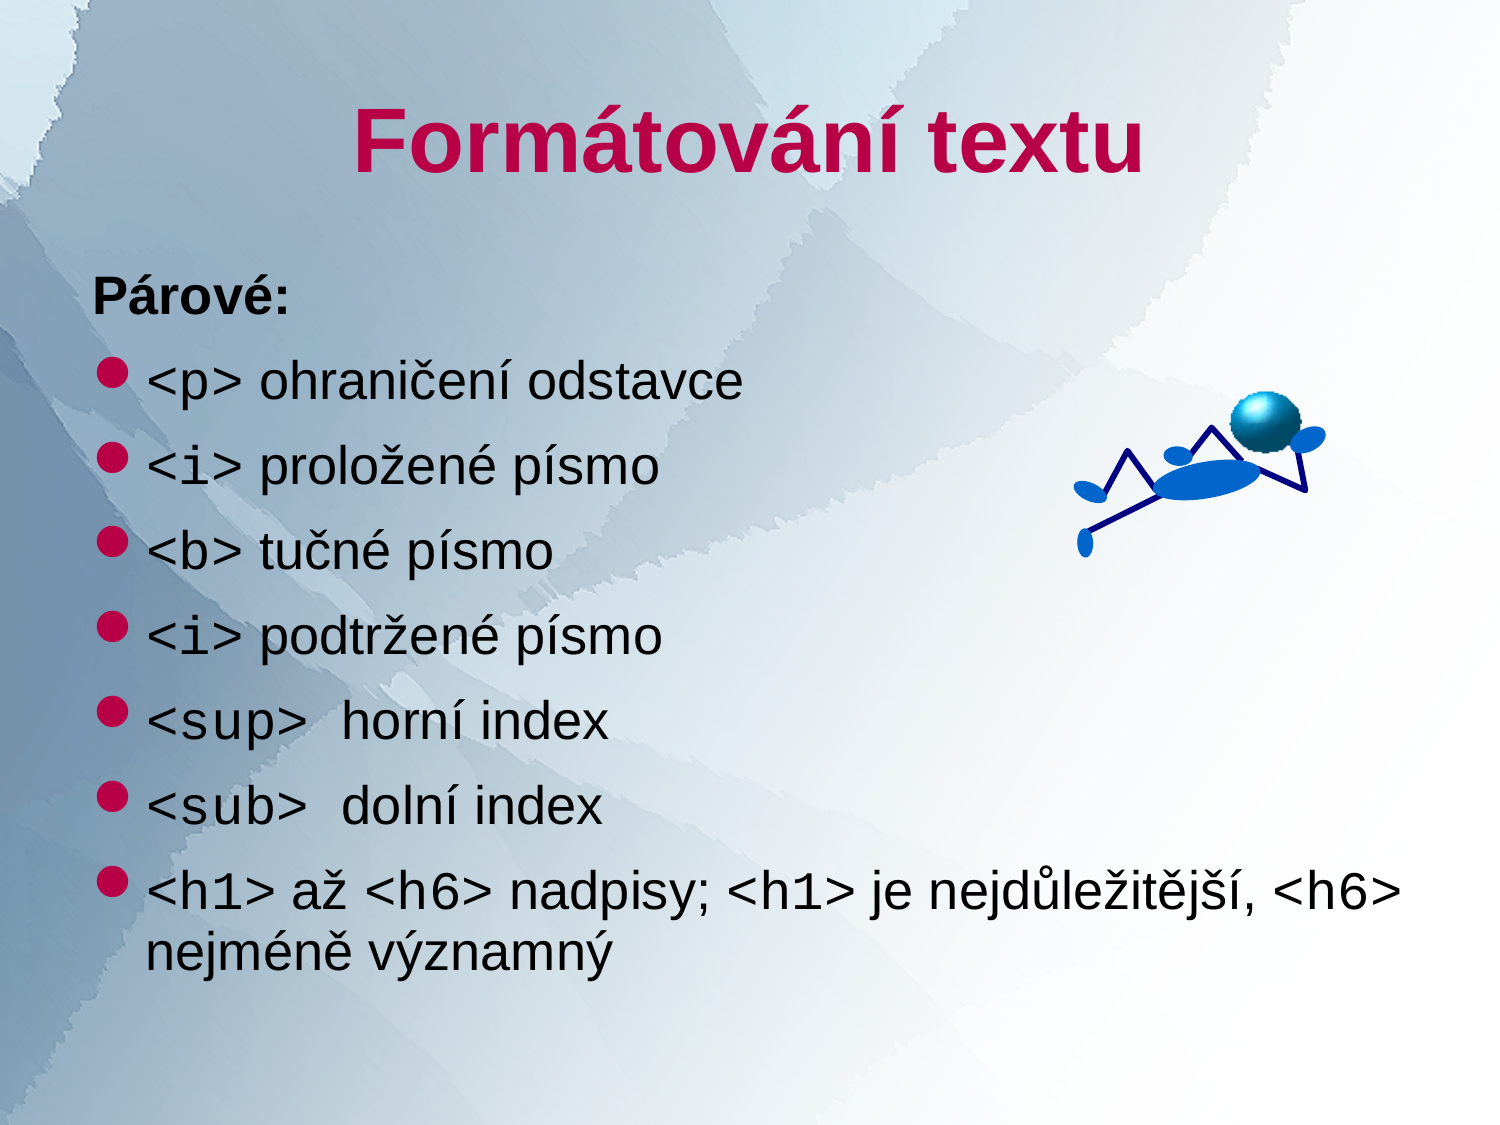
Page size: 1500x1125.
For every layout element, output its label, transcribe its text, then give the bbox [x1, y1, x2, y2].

text_box Párové: <p> ohraničení odstavce <i> proložené písmo <b> tučné písmo <i> podtržené písmo <sup> horní index <sub> dolní index <h1> až <h6> nadpisy; <h1> je nejdůležitější, <h6> nejméně významný [75, 262, 1426, 1009]
text_box [1290, 426, 1326, 454]
picture [0, 0, 1500, 1125]
text_box [1077, 528, 1094, 558]
text_box [1152, 446, 1261, 501]
text_box Formátování textu [75, 44, 1426, 233]
text_box [1073, 480, 1107, 504]
